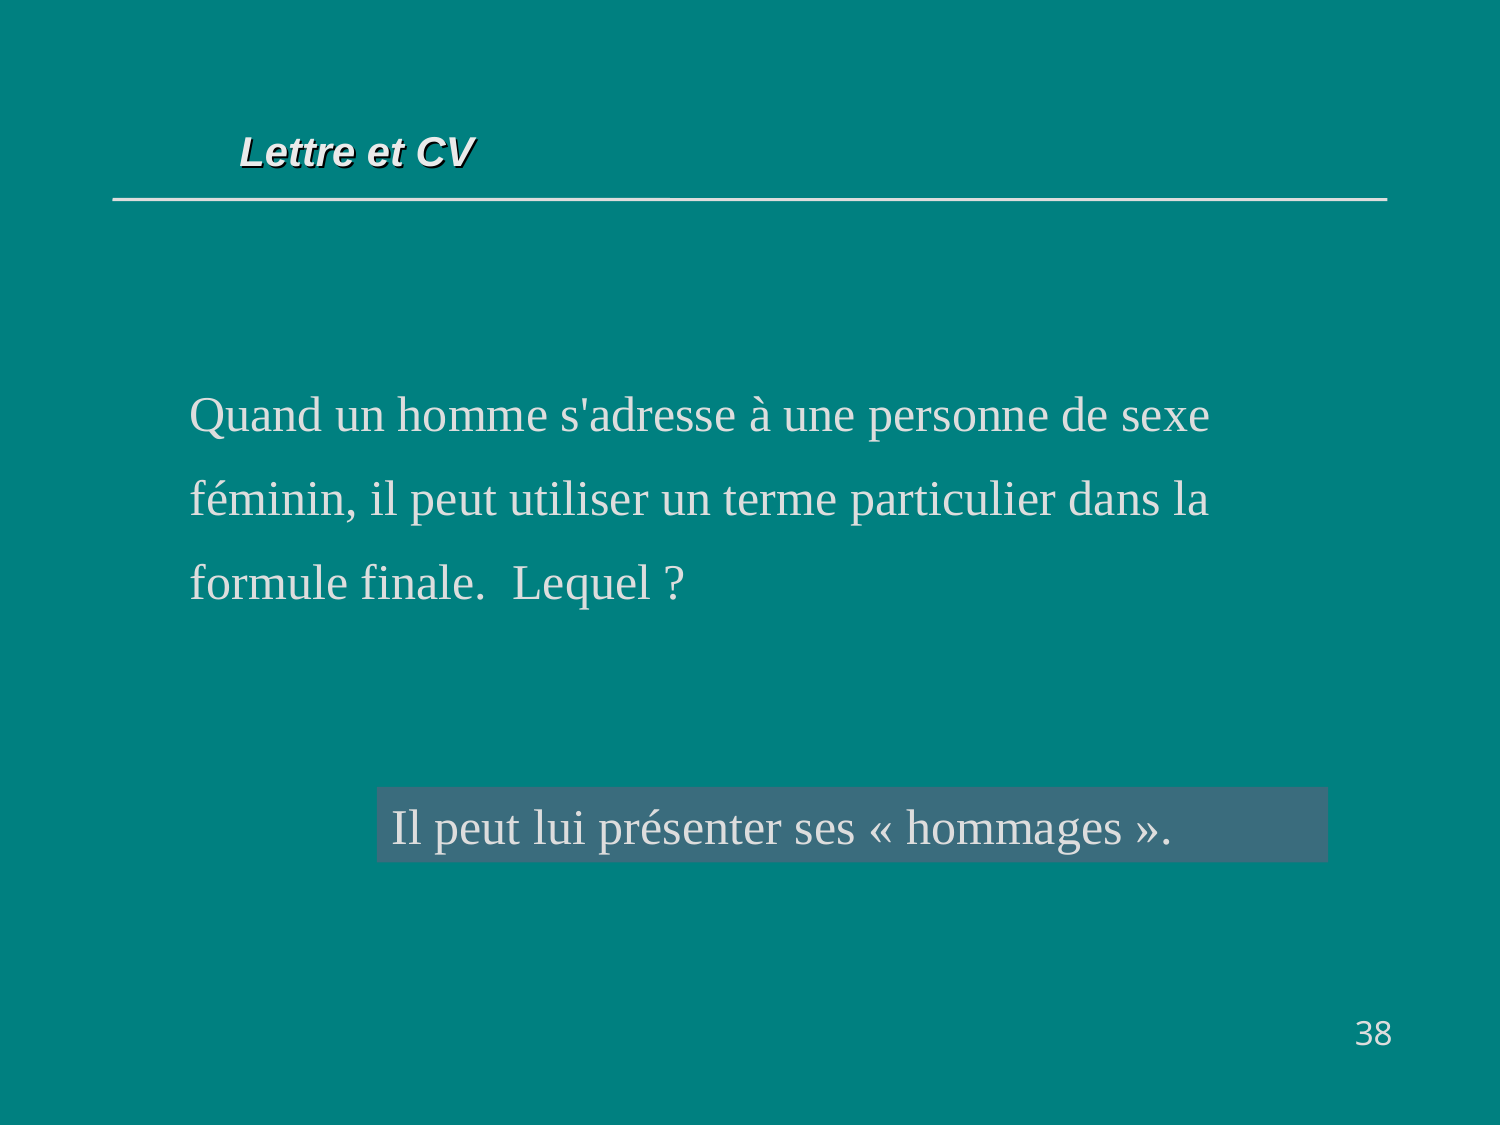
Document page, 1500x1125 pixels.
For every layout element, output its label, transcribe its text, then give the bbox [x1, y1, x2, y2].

text_box Lettre et CV [224, 116, 489, 183]
text_box Il peut lui présenter ses « hommages ». [376, 786, 1329, 863]
text_box Quand un homme s'adresse à une personne de sexe féminin, il peut utiliser un terme particulier dans la formule finale. Lequel ? [174, 349, 1376, 618]
